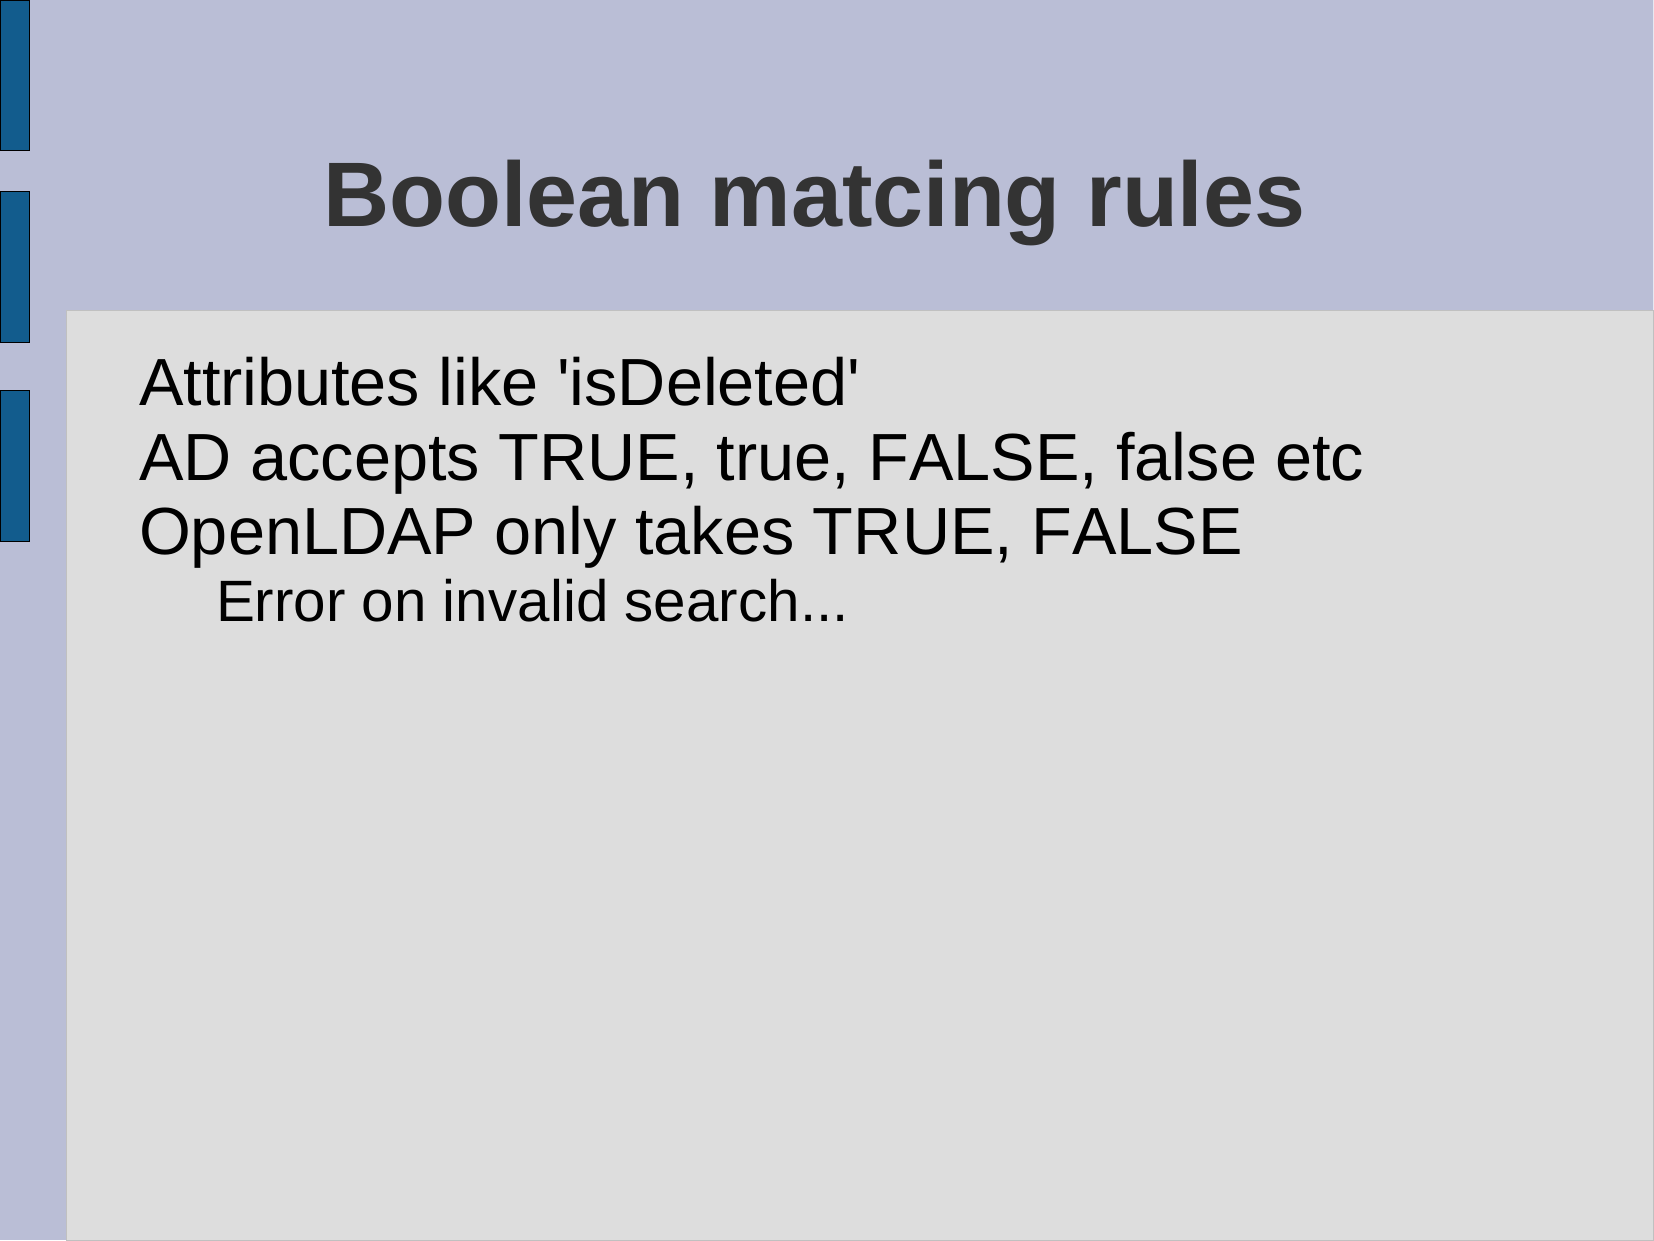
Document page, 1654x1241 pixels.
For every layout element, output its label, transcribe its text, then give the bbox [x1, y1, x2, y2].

title Boolean matcing rules [121, 98, 1534, 291]
list Attributes like 'isDeleted' AD accepts TRUE, true, FALSE, false etc OpenLDAP only takes TRUE, FALSE Error on invalid search... [121, 344, 1534, 1112]
